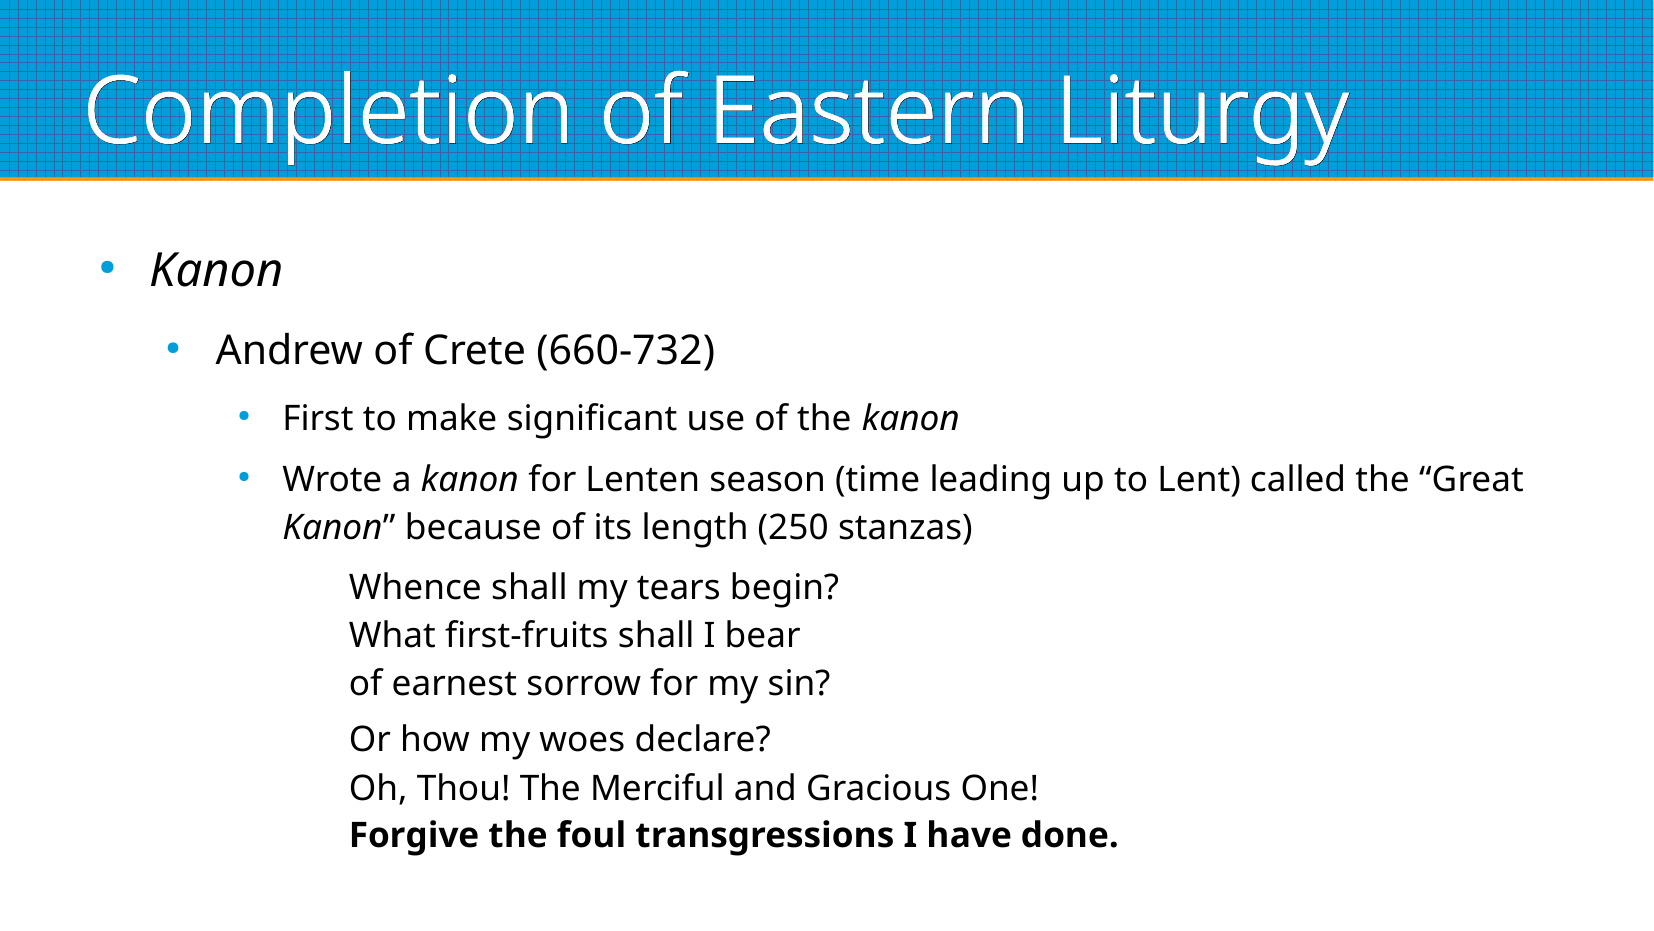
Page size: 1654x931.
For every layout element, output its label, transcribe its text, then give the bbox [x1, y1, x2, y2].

title Completion of Eastern Liturgy [82, 14, 1571, 171]
list Kanon Andrew of Crete (660-732) First to make significant use of the kanon Wrote a kanon for Lenten season (time leading up to Lent) called the “Great Kanon” because of its length (250 stanzas) Whence shall my tears begin? What first-fruits shall I bear of earnest sorrow for my sin? Or how my woes declare? Oh, Thou! The Merciful and Gracious One! Forgive the foul transgressions I have done. [82, 236, 1613, 863]
